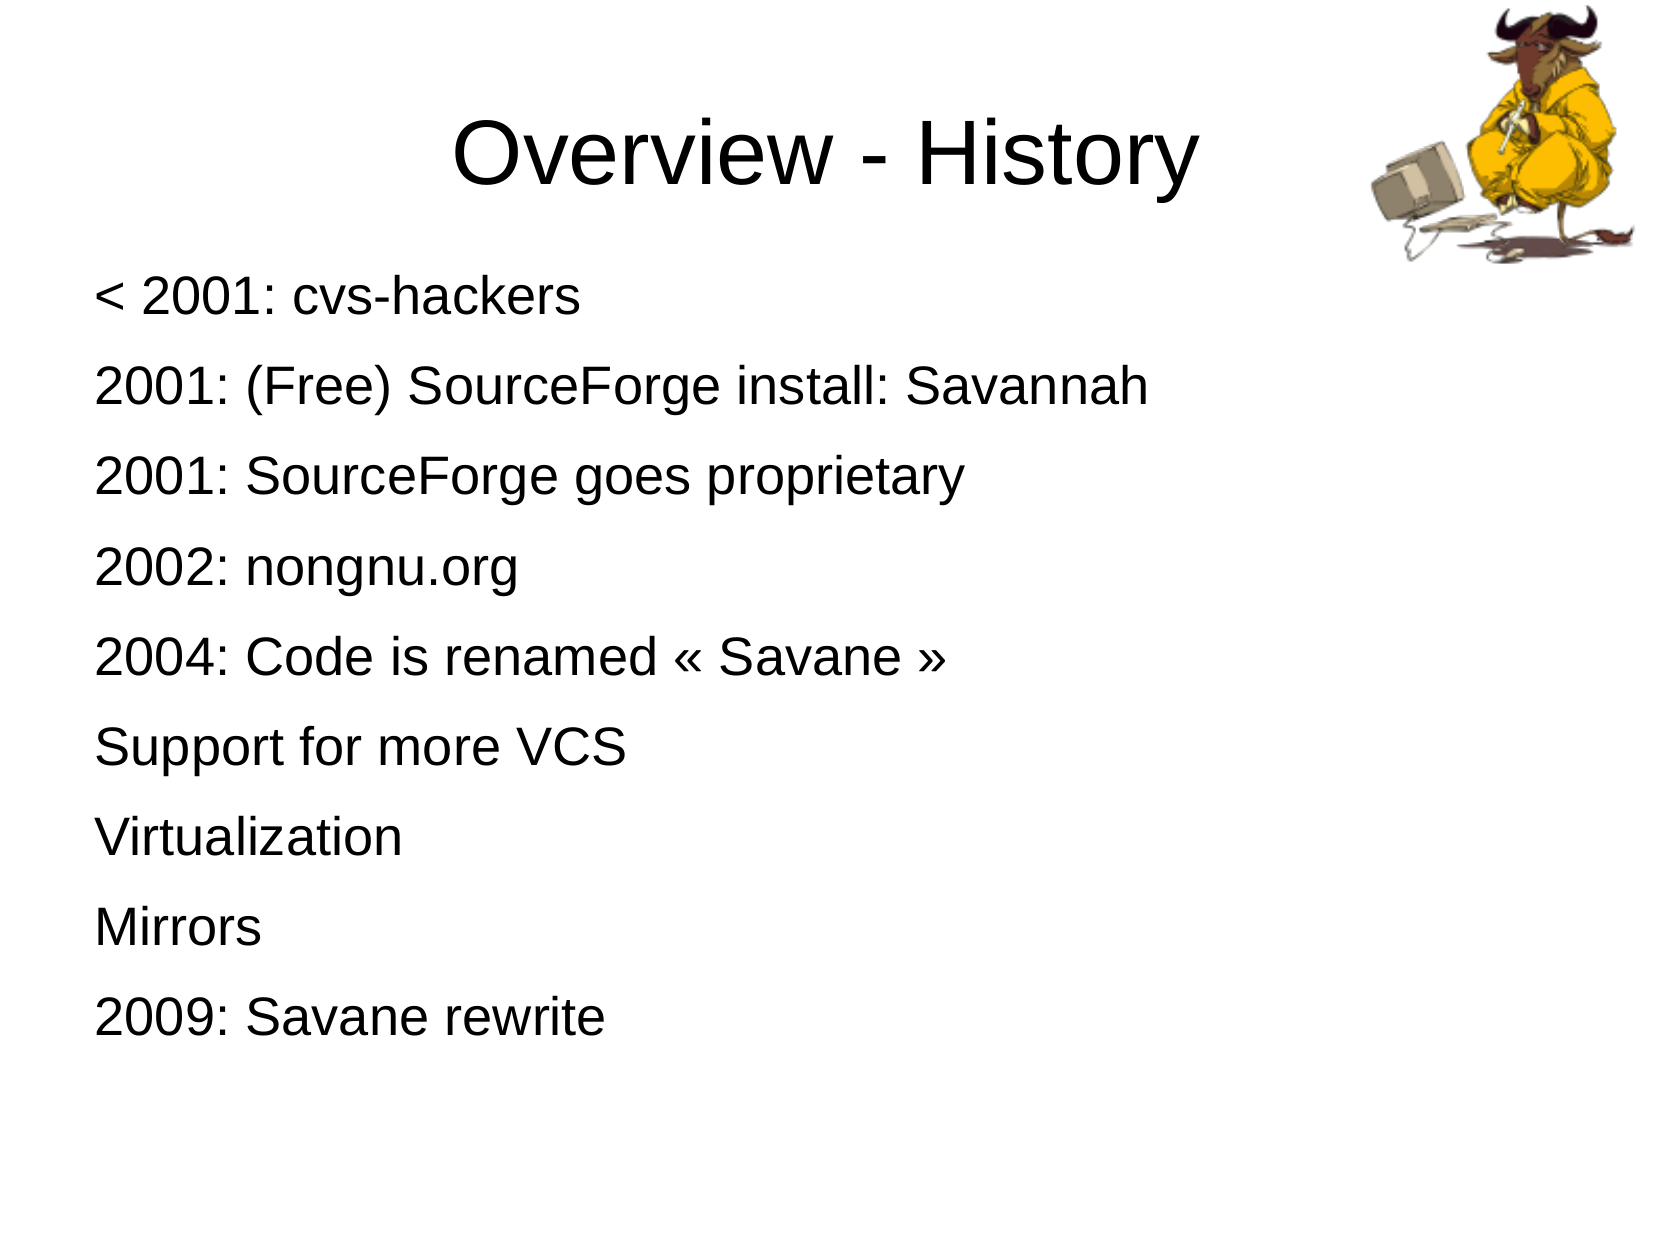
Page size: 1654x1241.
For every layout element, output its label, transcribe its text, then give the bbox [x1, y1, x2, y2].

title Overview - History [82, 56, 1571, 250]
list < 2001: cvs-hackers 2001: (Free) SourceForge install: Savannah 2001: SourceForge goes proprietary 2002: nongnu.org 2004: Code is renamed « Savane » Support for more VCS Virtualization Mirrors 2009: Savane rewrite [76, 265, 1565, 1211]
picture [1345, 5, 1654, 266]
